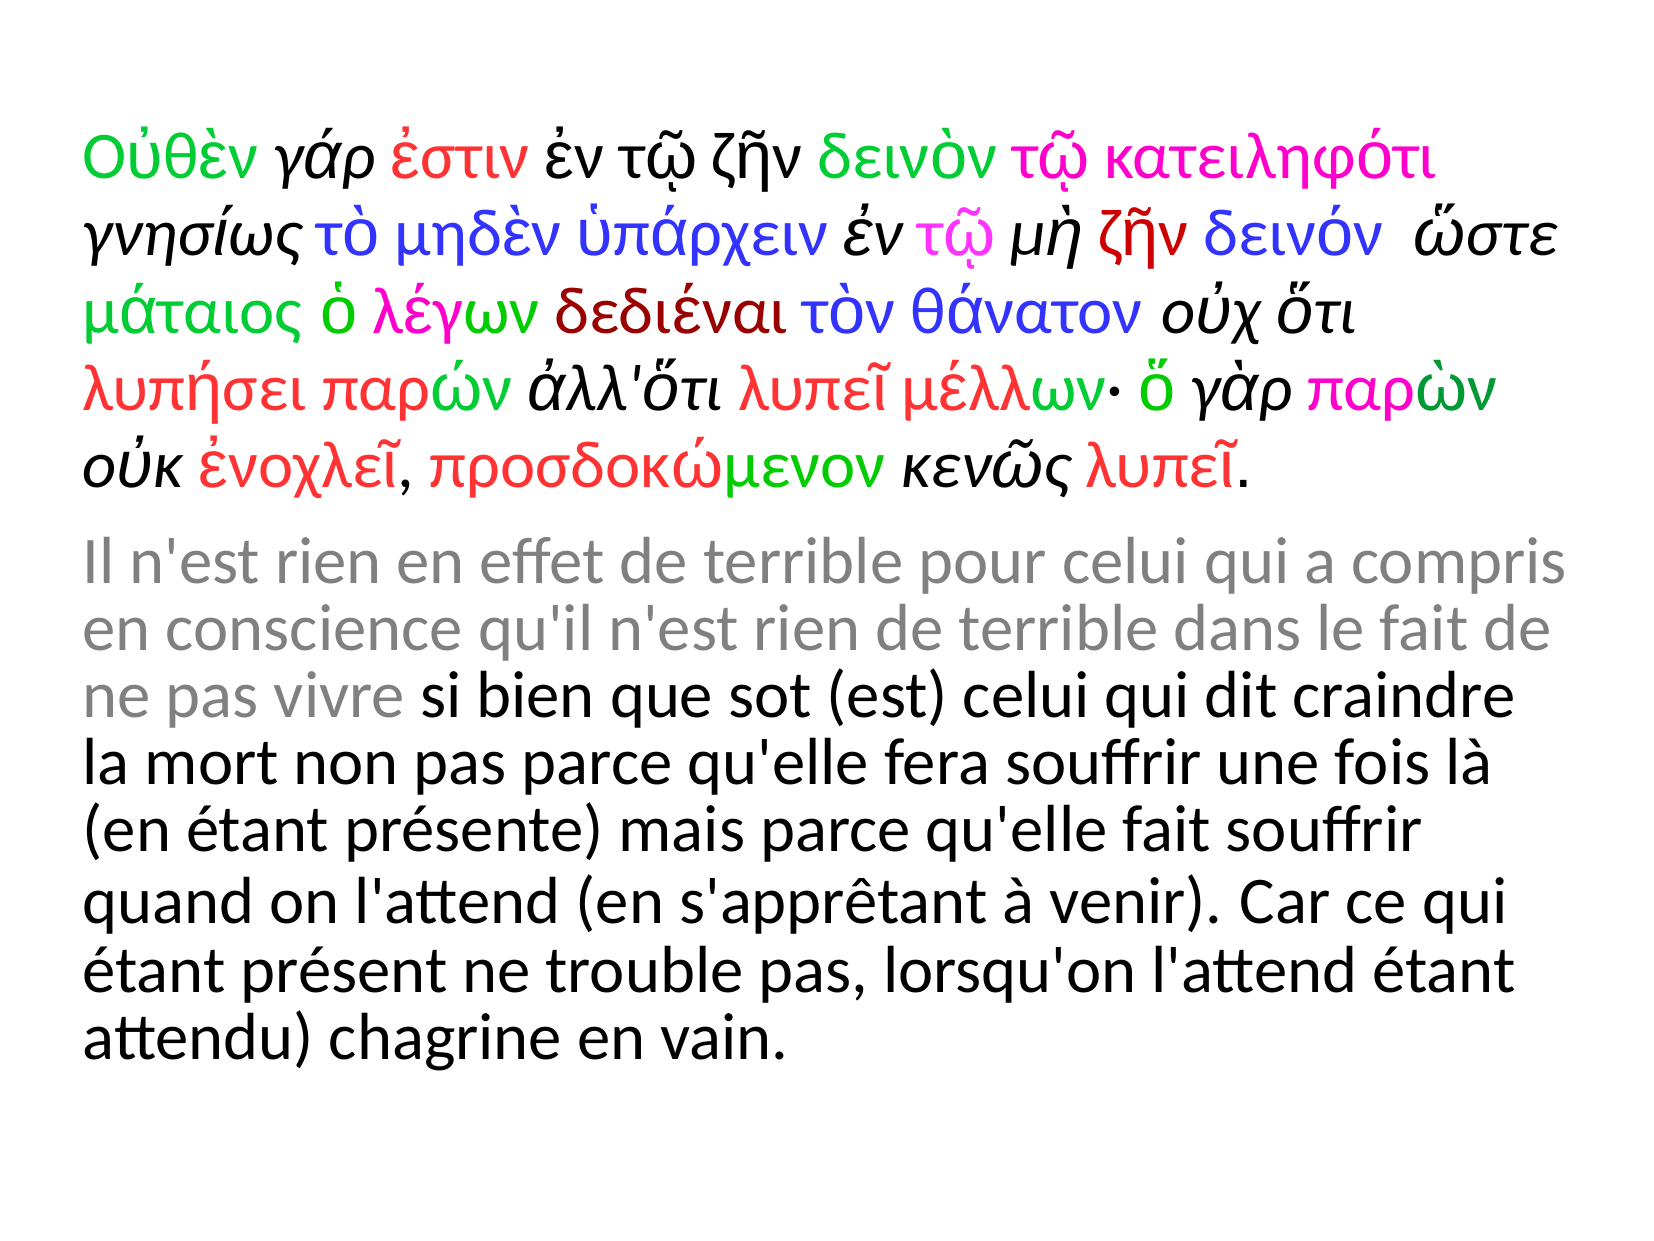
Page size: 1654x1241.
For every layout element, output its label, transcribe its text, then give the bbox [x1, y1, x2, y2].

list Oὐθὲν γάρ ἐστιν ἐν τῷ ζῆν δεινὸν τῷ κατειληφότι γνησίως τὸ μηδὲν ὑπάρχειν ἐν τῷ μὴ ζῆν δεινόν ὥστε μάταιος ὁ λέγων δεδιέναι τὸν θάνατον οὐχ ὅτι λυπήσει παρών ἀλλ'ὅτι λυπεῖ μέλλων· ὅ γὰρ παρὼν οὐκ ἐνοχλεῖ, προσδοκώμενον κενῶς λυπεῖ. Il n'est rien en effet de terrible pour celui qui a compris en conscience qu'il n'est rien de terrible dans le fait de ne pas vivre si bien que sot (est) celui qui dit craindre la mort non pas parce qu'elle fera souffrir une fois là (en étant présente) mais parce qu'elle fait souffrir quand on l'attend (en s'apprêtant à venir). Car ce qui étant présent ne trouble pas, lorsqu'on l'attend étant attendu) chagrine en vain. [82, 118, 1571, 1218]
